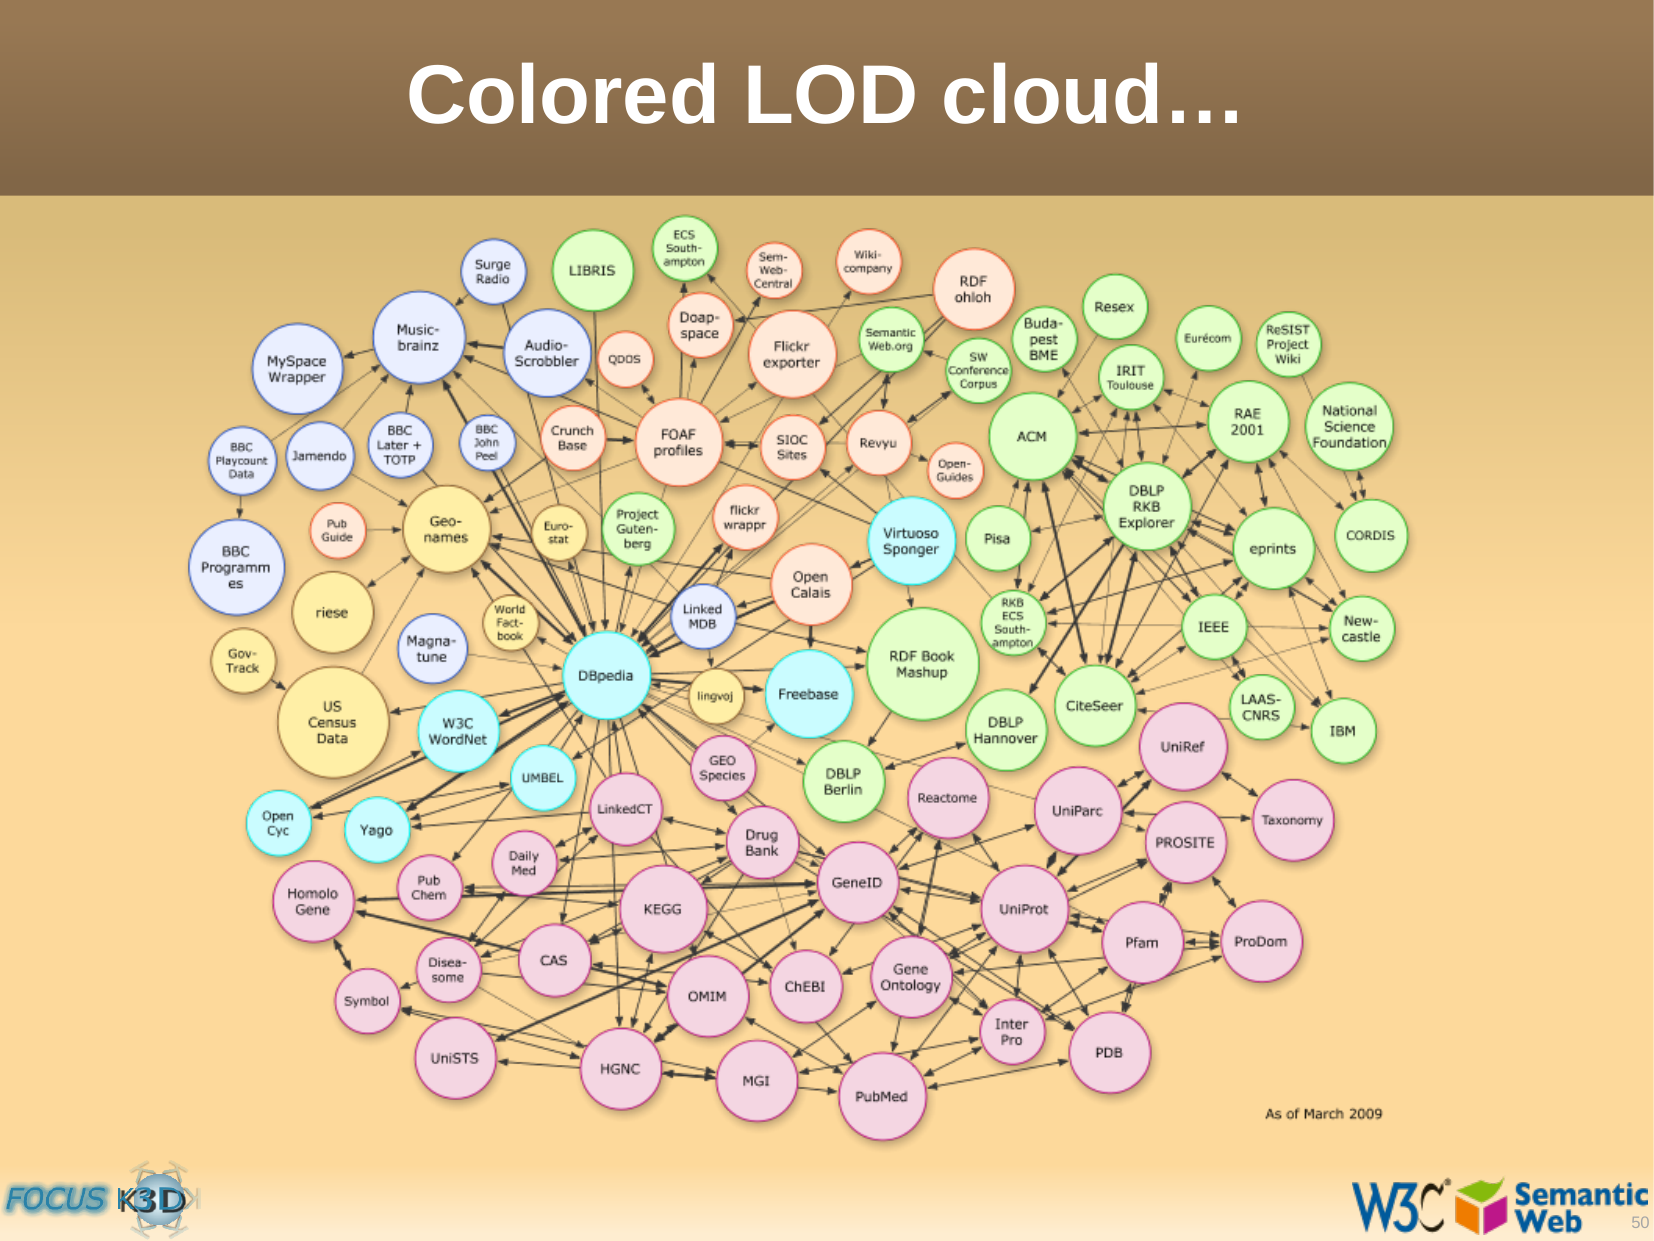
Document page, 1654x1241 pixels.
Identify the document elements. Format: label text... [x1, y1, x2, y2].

picture [0, 196, 1654, 1241]
title Colored LOD cloud… [0, 0, 1654, 196]
